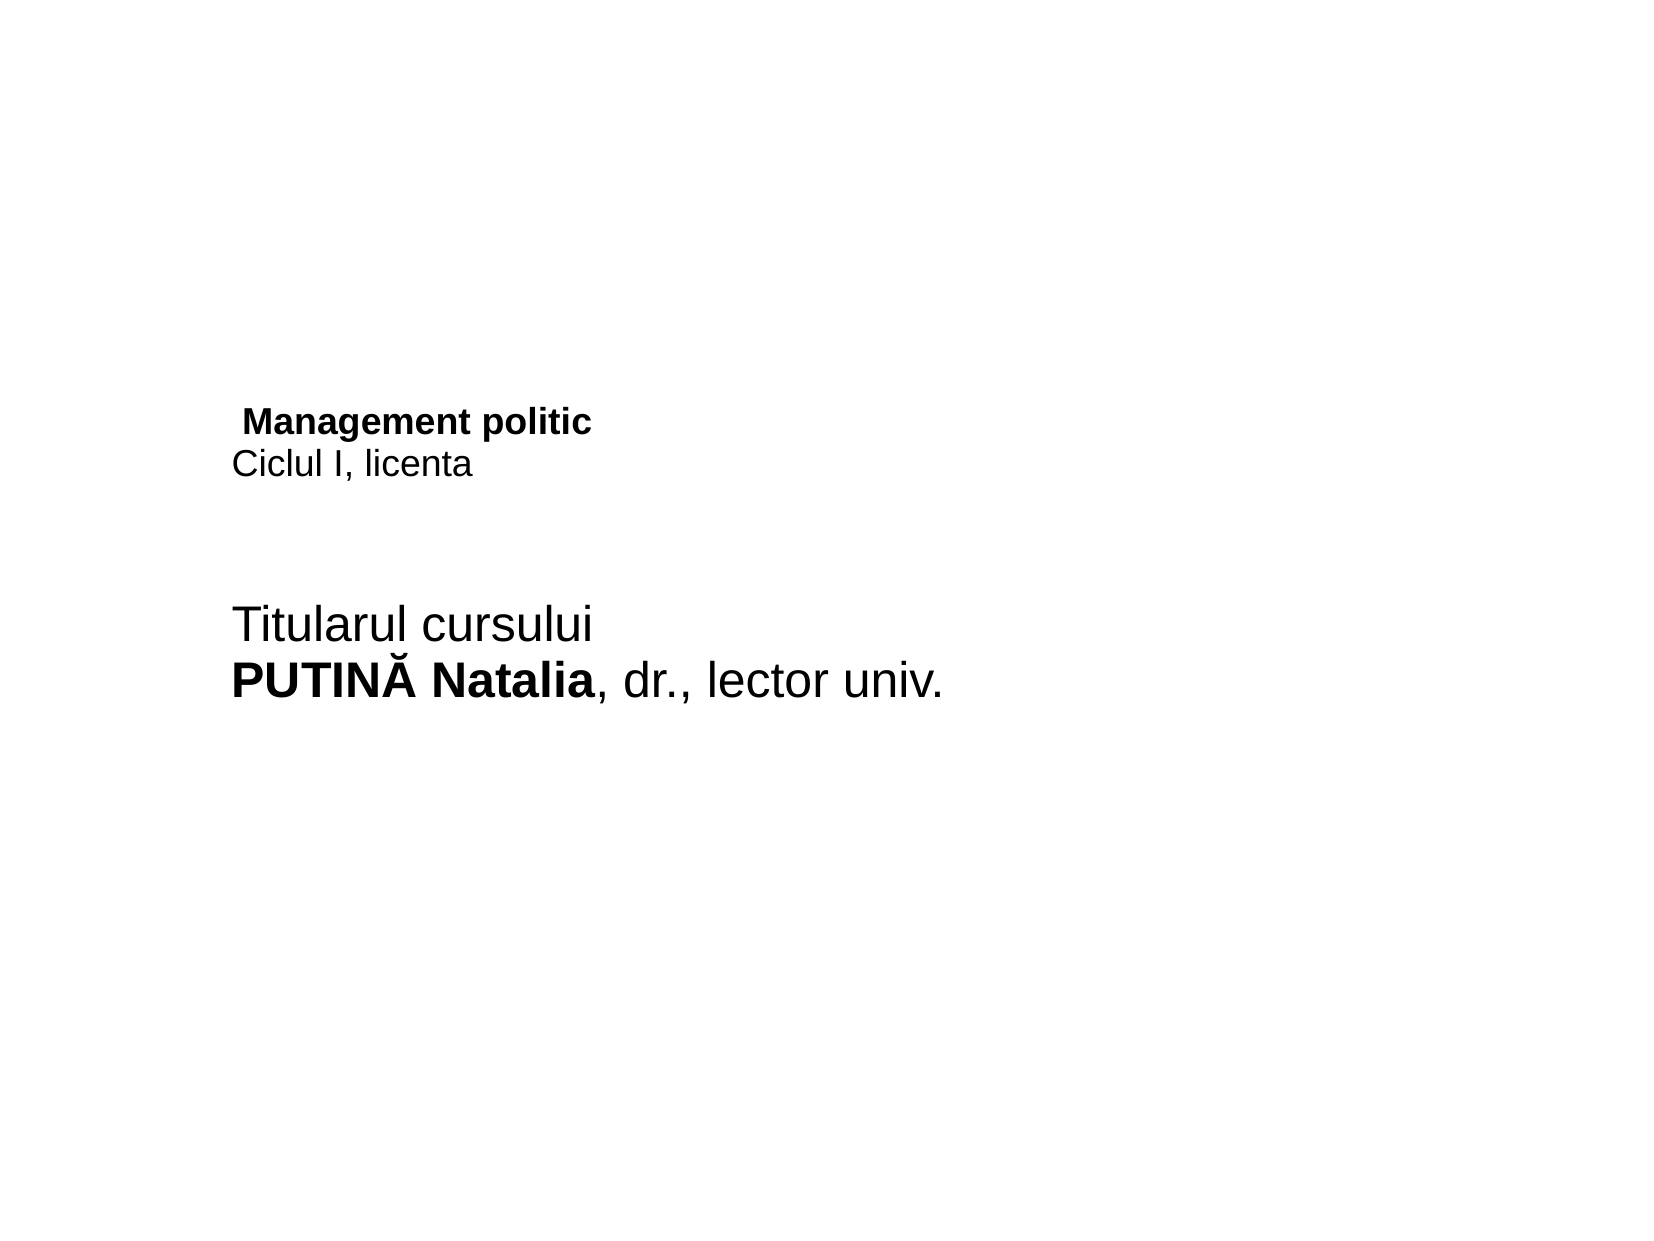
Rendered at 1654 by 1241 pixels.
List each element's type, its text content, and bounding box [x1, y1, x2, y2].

text_box Management politic Ciclul I, licenta Titularul cursului PUTINĂ Natalia, dr., lector univ. [216, 393, 1462, 857]
